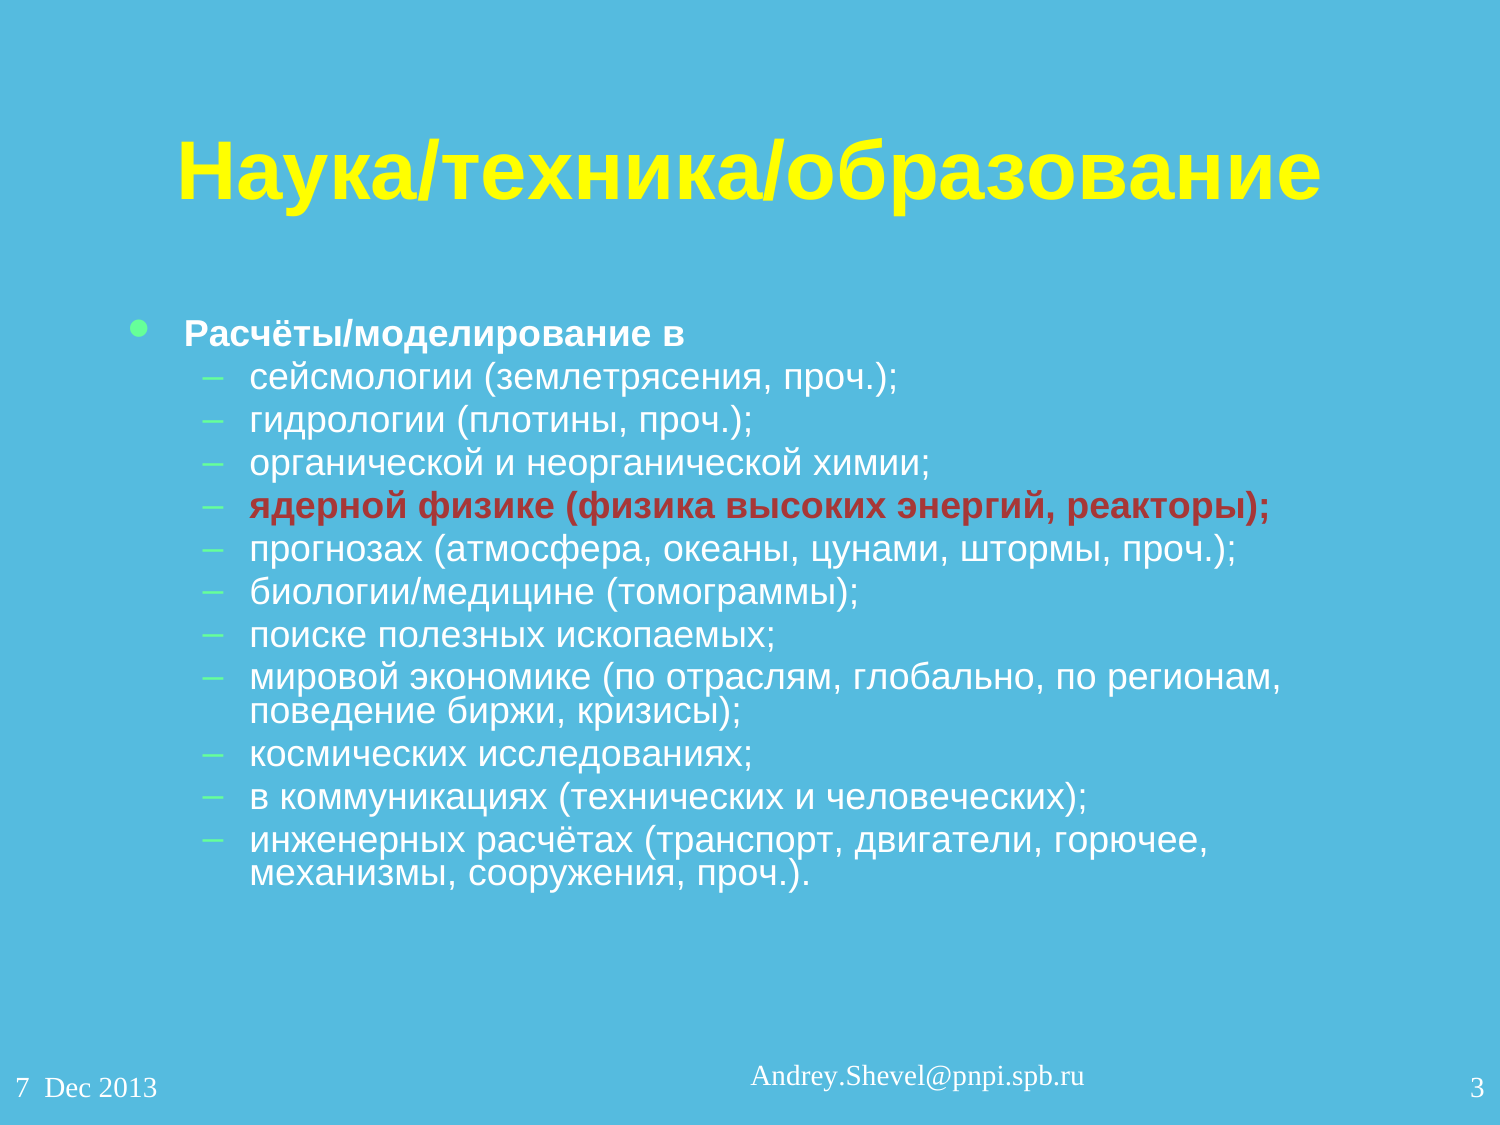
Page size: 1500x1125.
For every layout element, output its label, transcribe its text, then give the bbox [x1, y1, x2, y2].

title Наука/техника/образование [112, 37, 1388, 225]
list Расчёты/моделирование в сейсмологии (землетрясения, проч.); гидрологии (плотины, проч.); органической и неорганической химии; ядерной физике (физика высоких энергий, реакторы); прогнозах (атмосфера, океаны, цунами, штормы, проч.); биологии/медицине (томограммы); поиске полезных ископаемых; мировой экономике (по отраслям, глобально, по регионам, поведение биржи, кризисы); космических исследованиях; в коммуникациях (технических и человеческих); инженерных расчётах (транспорт, двигатели, горючее, механизмы, сооружения, проч.). [112, 312, 1388, 988]
